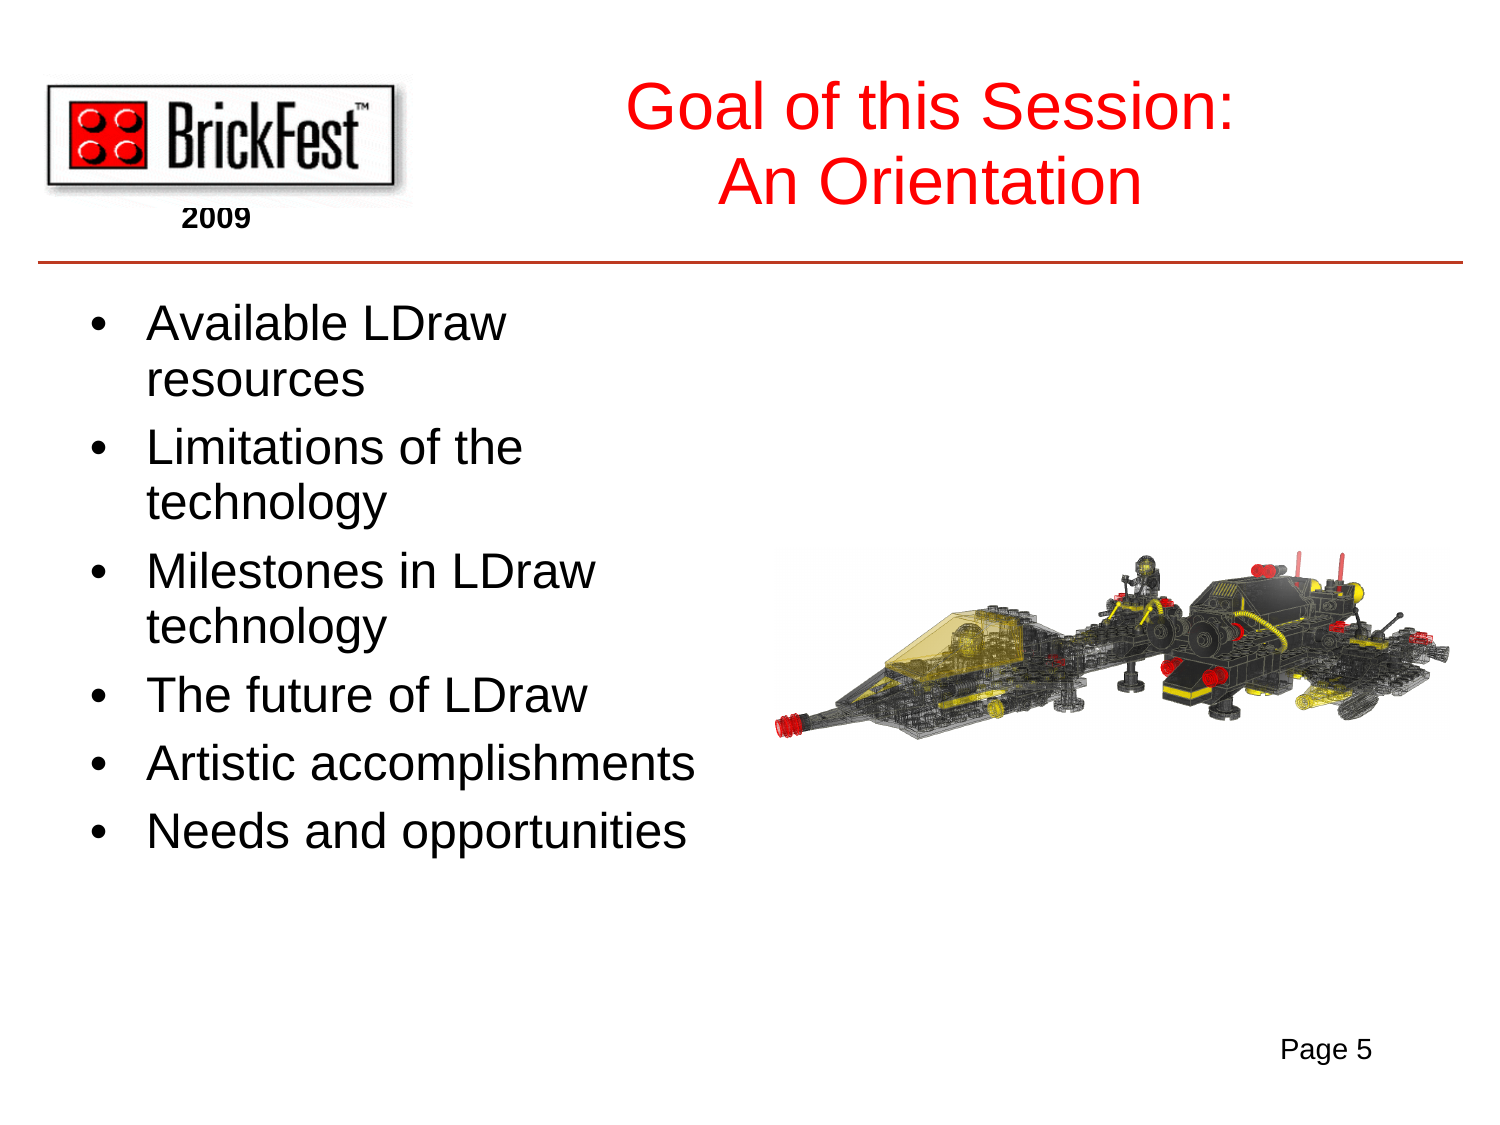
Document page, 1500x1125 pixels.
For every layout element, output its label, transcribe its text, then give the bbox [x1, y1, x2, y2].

list Available LDraw resources Limitations of the technology Milestones in LDraw technology The future of LDraw Artistic accomplishments Needs and opportunities [75, 287, 751, 1000]
chart [774, 547, 1450, 740]
picture [35, 74, 412, 208]
title Goal of this Session: An Orientation [412, 49, 1450, 238]
